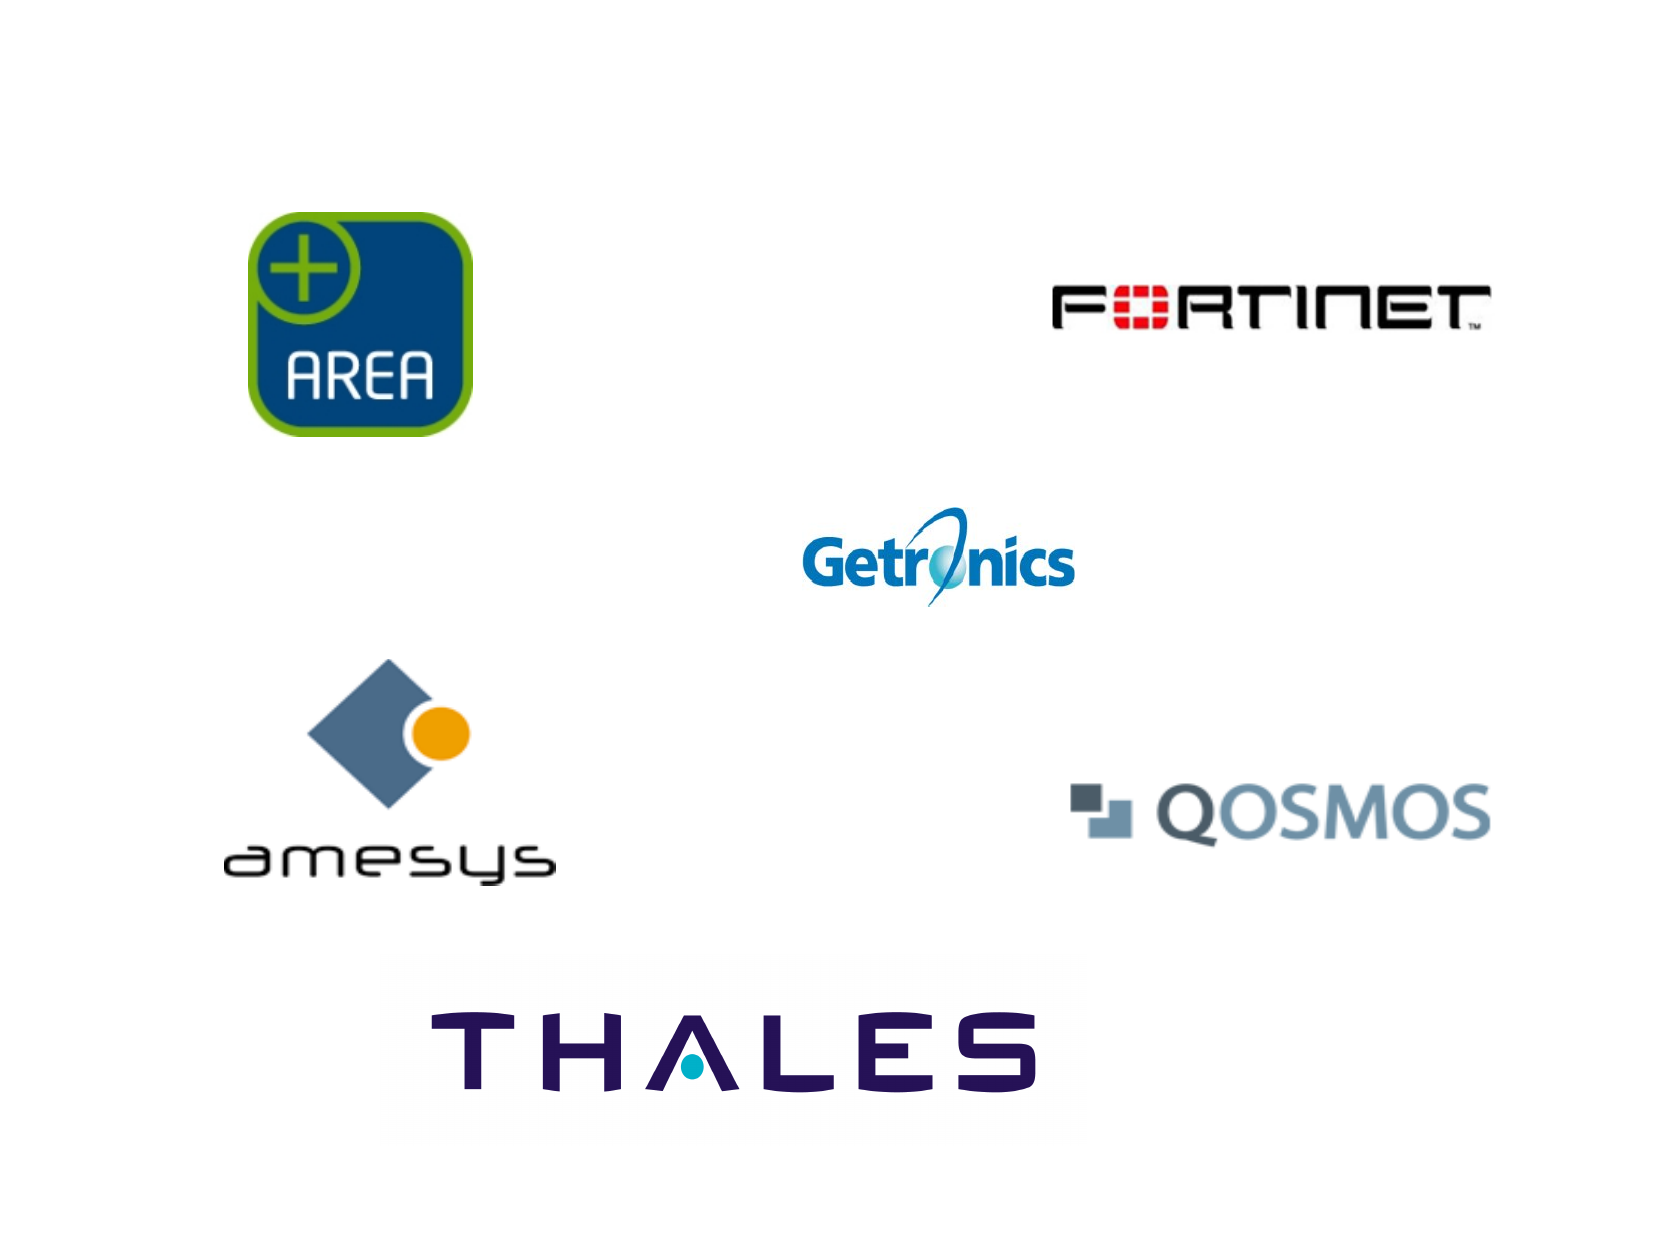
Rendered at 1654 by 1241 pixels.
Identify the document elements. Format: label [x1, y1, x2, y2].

picture [802, 507, 1075, 607]
picture [224, 659, 556, 886]
picture [1039, 200, 1501, 414]
picture [248, 212, 473, 438]
picture [380, 765, 1512, 1146]
